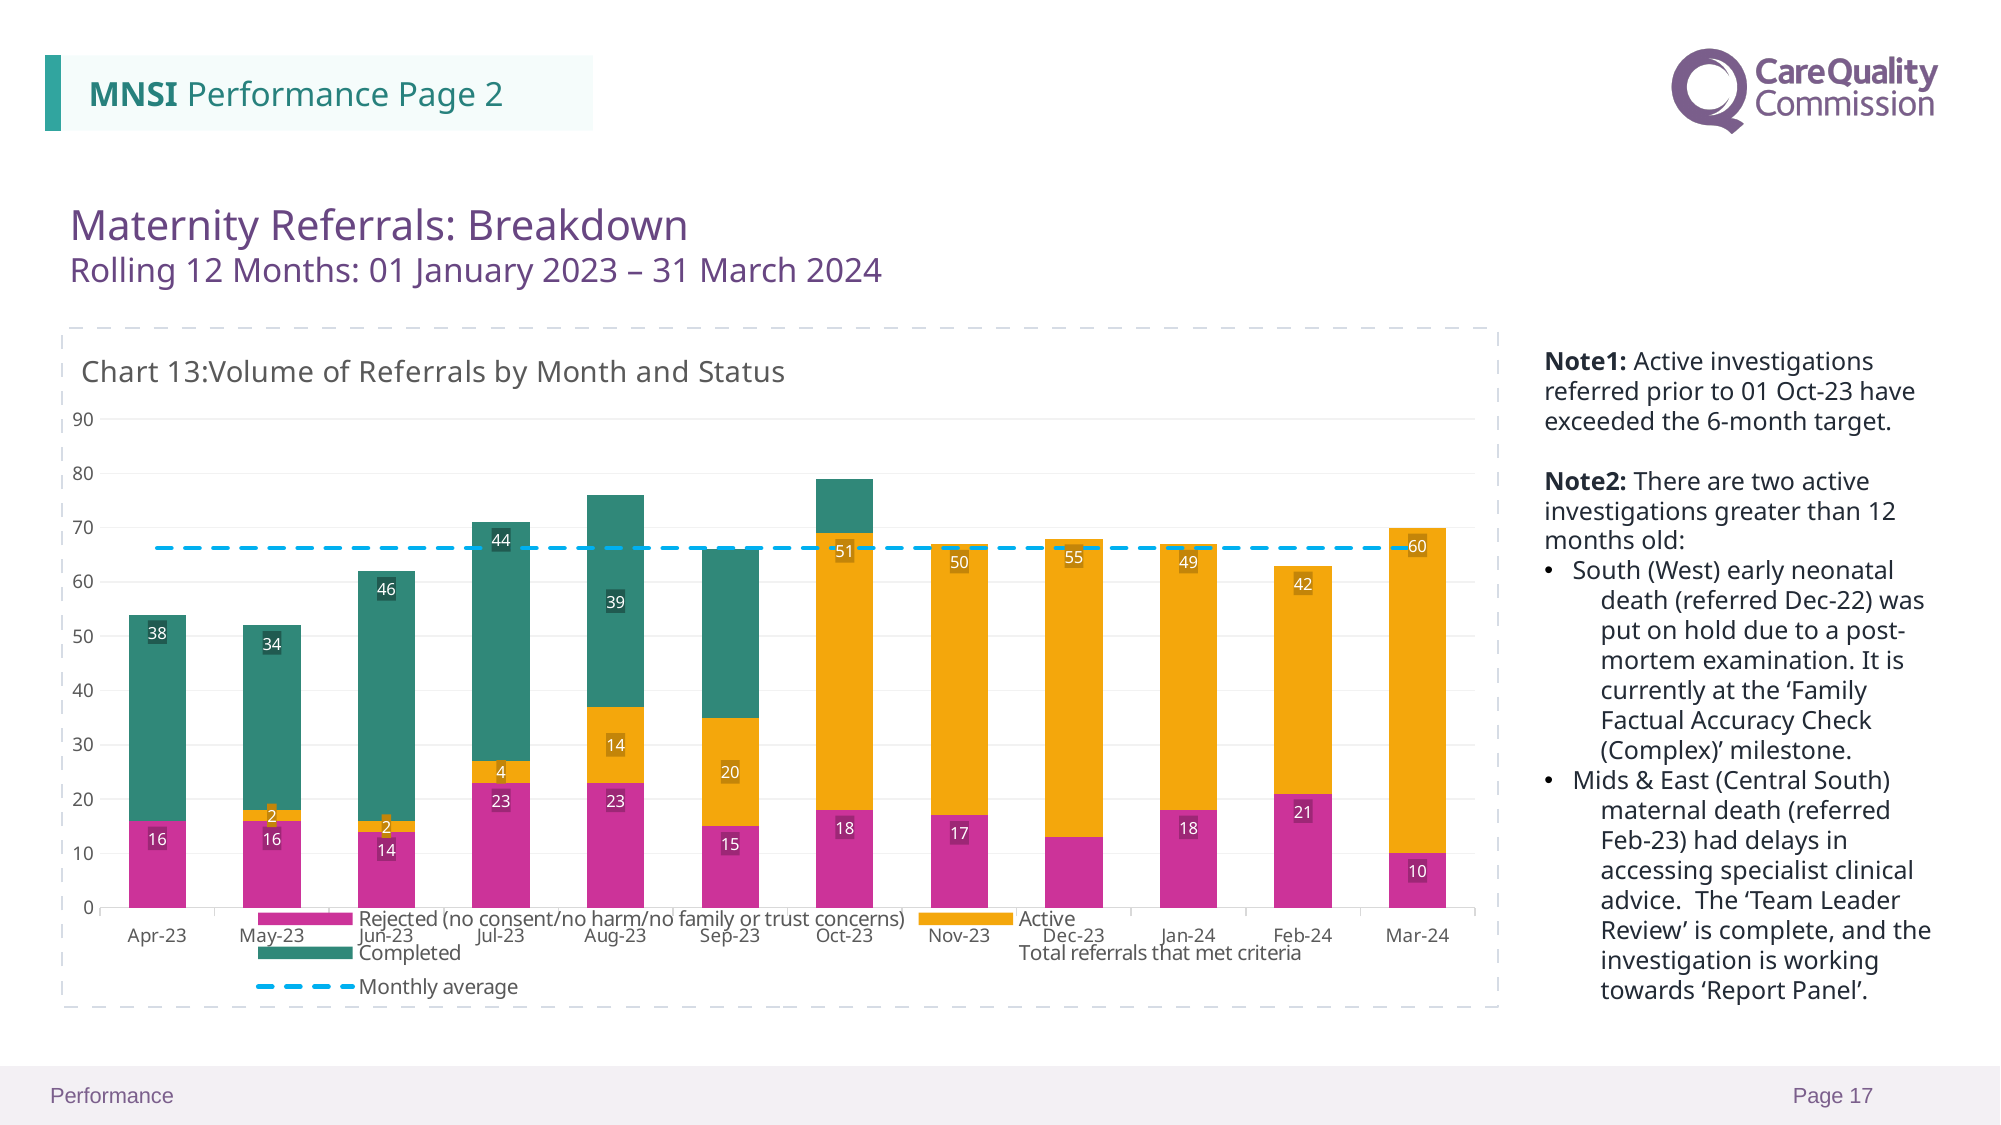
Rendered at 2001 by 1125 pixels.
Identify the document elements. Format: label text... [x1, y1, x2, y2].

text_box Page 17 [1777, 1073, 1961, 1117]
title MNSI Performance Page 2 [73, 65, 722, 122]
text_box Performance [35, 1073, 218, 1117]
text_box Maternity Referrals: Breakdown Rolling 12 Months: 01 January 2023 – 31 March 2024 [54, 191, 1325, 298]
chart [61, 327, 1499, 1008]
text_box Note1: Active investigations referred prior to 01 Oct-23 have exceeded the 6-month target. Note2: There are two active investigations greater than 12 months old: South (West) early neonatal death (referred Dec-22) was put on hold due to a post-mortem examination. It is currently at the ‘Family Factual Accuracy Check (Complex)’ milestone. Mids & East (Central South) maternal death (referred Feb-23) had delays in accessing specialist clinical advice. The ‘Team Leader Review’ is complete, and the investigation is working towards ‘Report Panel’. [1529, 337, 1961, 959]
text_box [0, 1066, 2000, 1125]
picture [1671, 48, 1939, 134]
text_box [45, 55, 593, 131]
